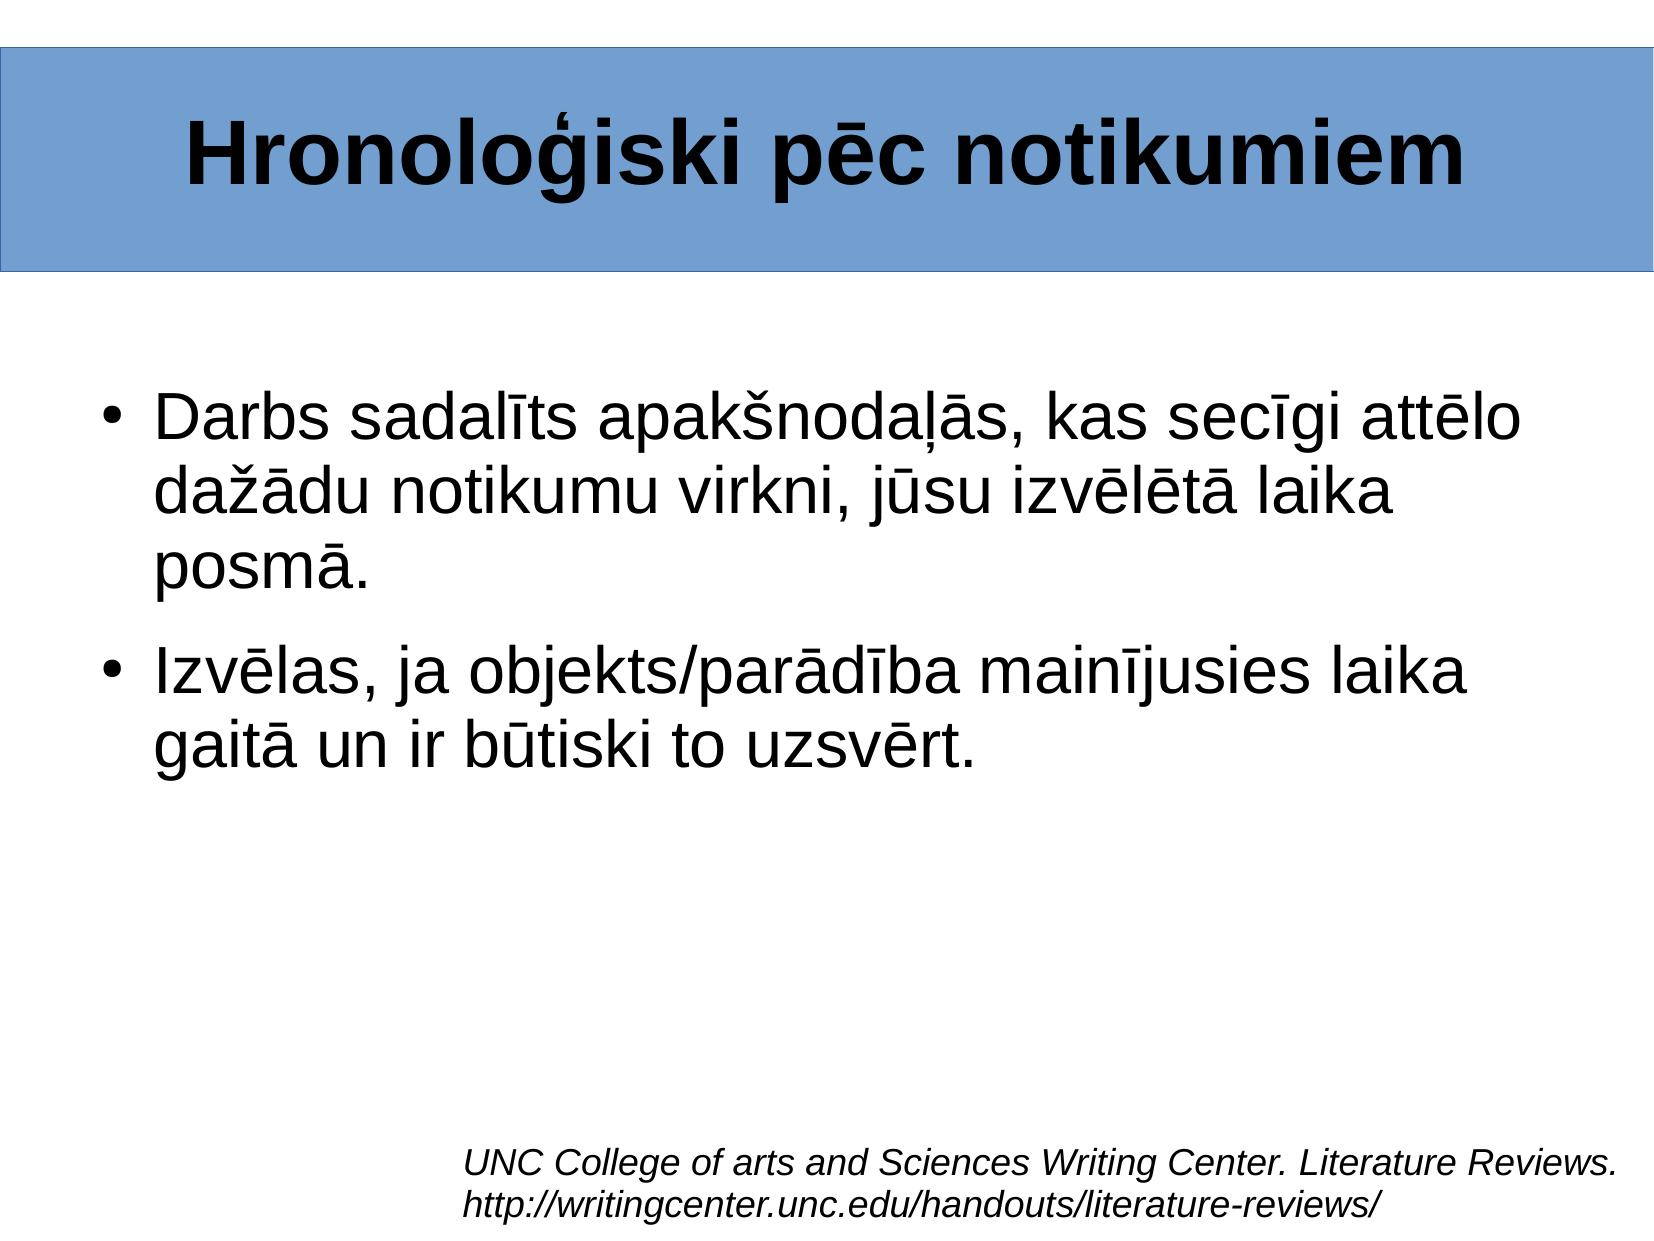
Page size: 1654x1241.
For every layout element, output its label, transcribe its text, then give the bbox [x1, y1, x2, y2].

title Hronoloģiski pēc notikumiem [82, 49, 1571, 257]
list Darbs sadalīts apakšnodaļās, kas secīgi attēlo dažādu notikumu virkni, jūsu izvēlētā laika posmā. Izvēlas, ja objekts/parādība mainījusies laika gaitā un ir būtiski to uzsvērt. [82, 378, 1619, 1099]
text_box [0, 47, 1654, 272]
text_box UNC College of arts and Sciences Writing Center. Literature Reviews. http://writingcenter.unc.edu/handouts/literature-reviews/ [447, 1133, 1646, 1233]
